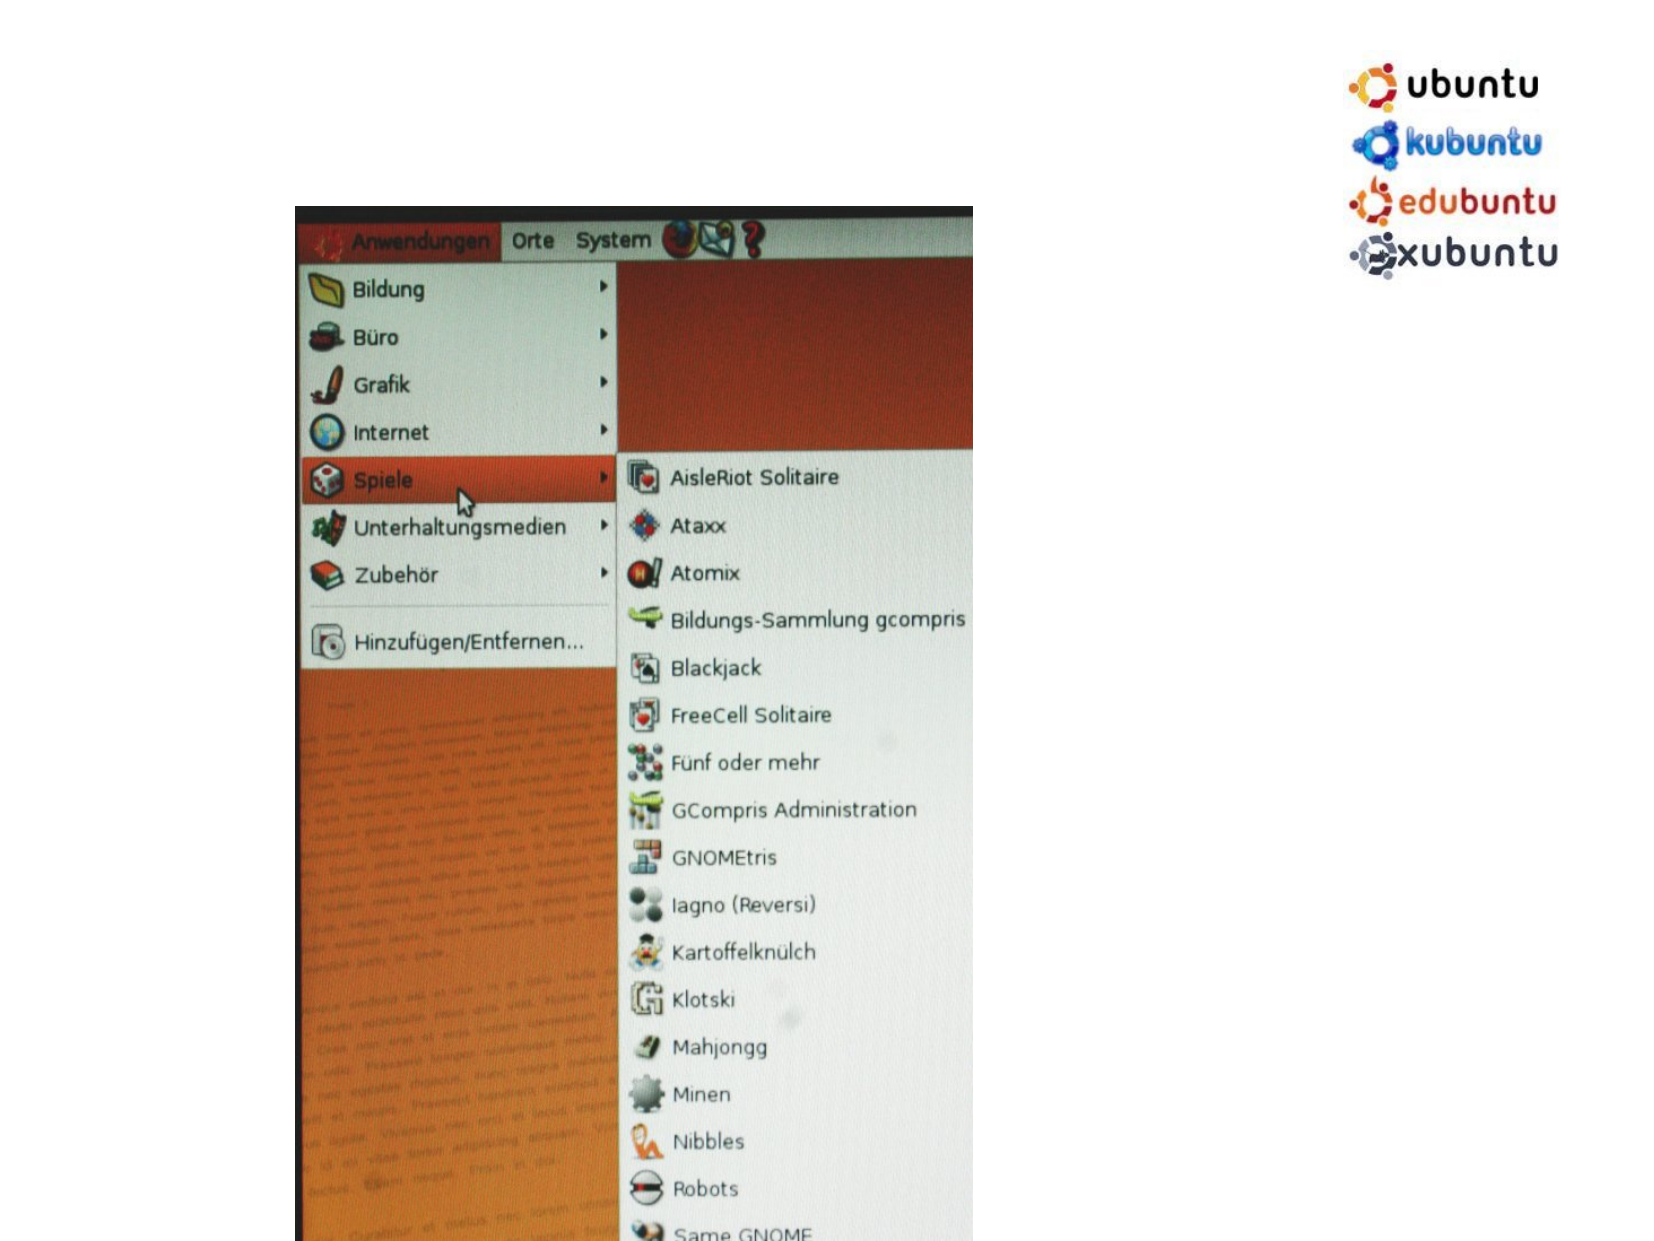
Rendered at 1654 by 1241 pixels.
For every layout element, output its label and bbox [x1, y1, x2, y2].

picture [118, 59, 973, 1241]
picture [1343, 50, 1565, 296]
